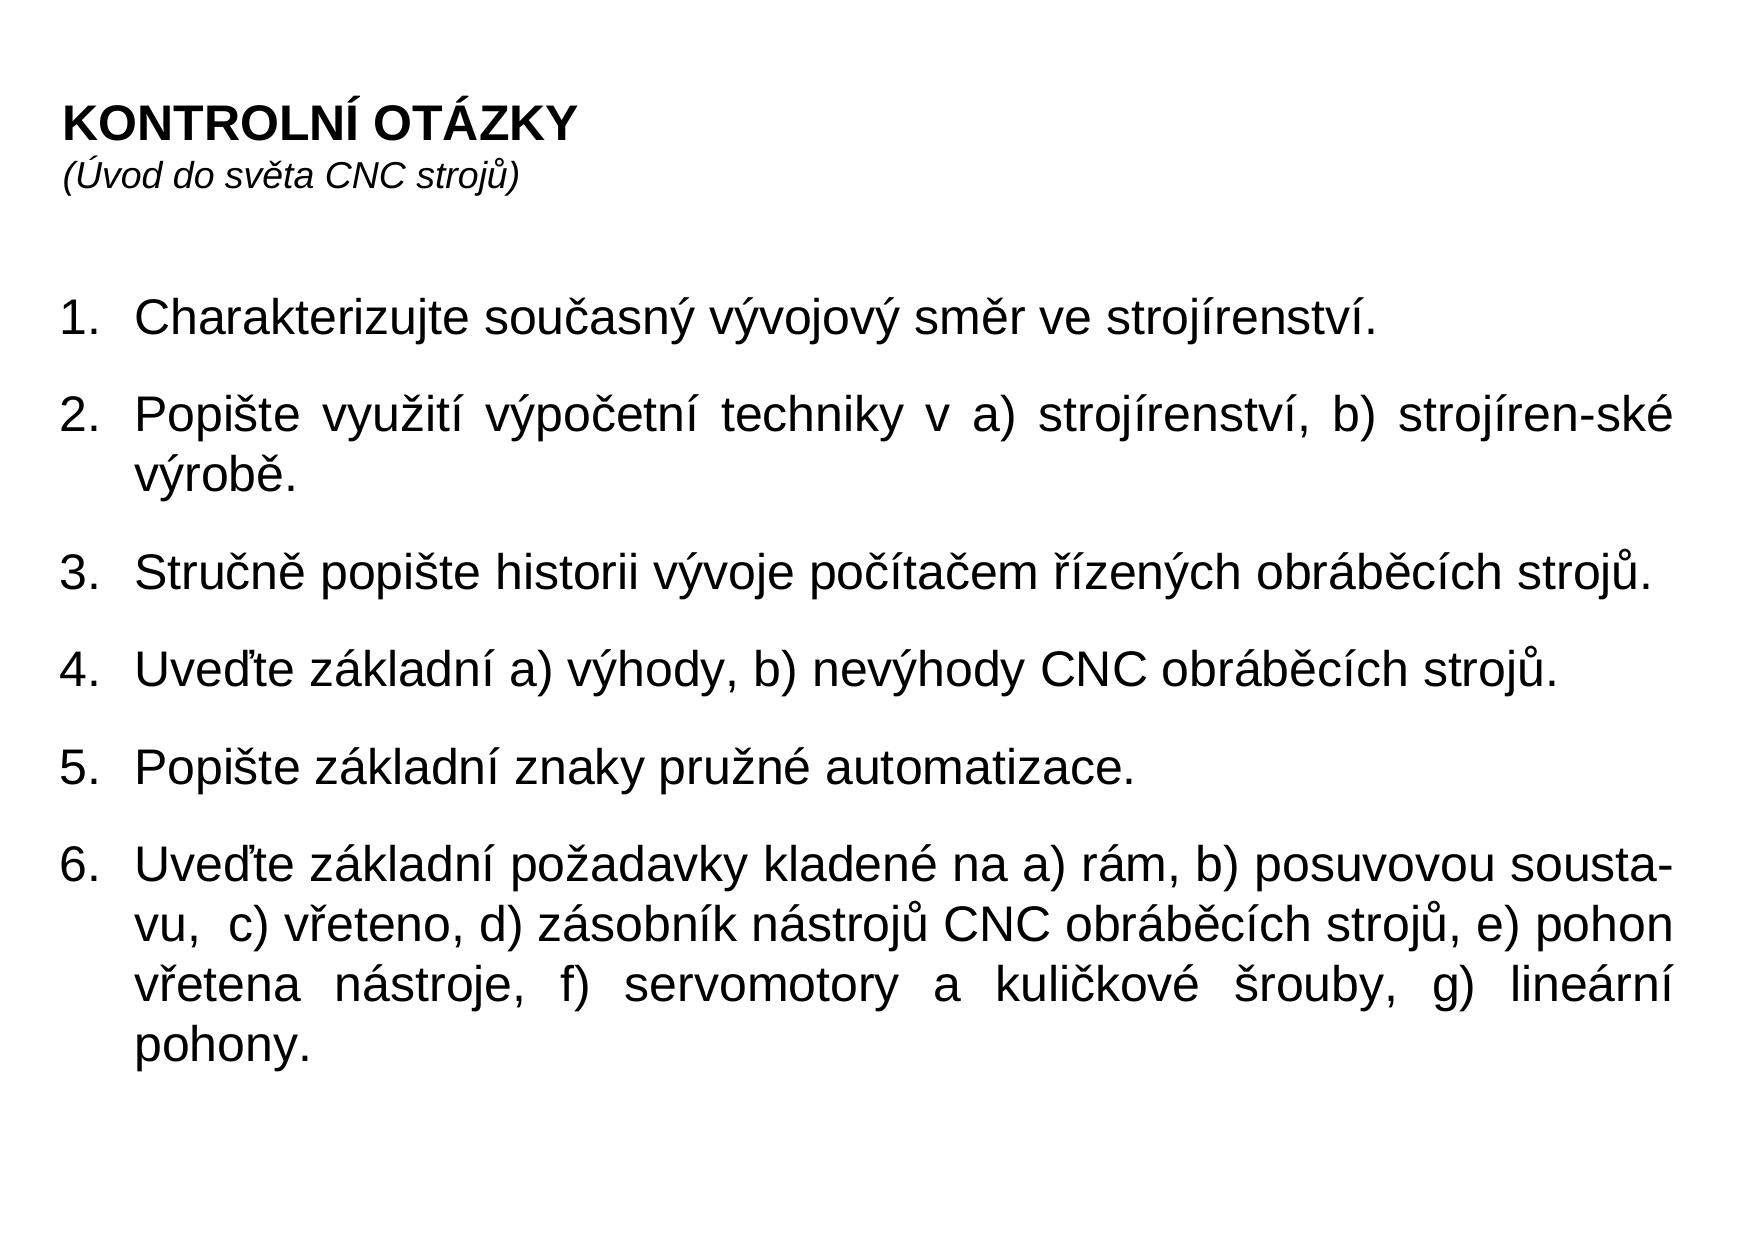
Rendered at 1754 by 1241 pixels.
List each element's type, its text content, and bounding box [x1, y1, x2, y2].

text_box KONTROLNÍ OTÁZKY (Úvod do světa CNC strojů) [62, 90, 663, 247]
text_box Charakterizujte současný vývojový směr ve strojírenství. Popište využití výpočetní techniky v a) strojírenství, b) strojíren-ské výrobě. Stručně popište historii vývoje počítačem řízených obráběcích strojů. Uveďte základní a) výhody, b) nevýhody CNC obráběcích strojů. Popište základní znaky pružné automatizace. Uveďte základní požadavky kladené na a) rám, b) posuvovou sousta-vu, c) vřeteno, d) zásobník nástrojů CNC obráběcích strojů, e) pohon vřetena nástroje, f) servomotory a kuličkové šrouby, g) lineární pohony. [59, 278, 1675, 1117]
